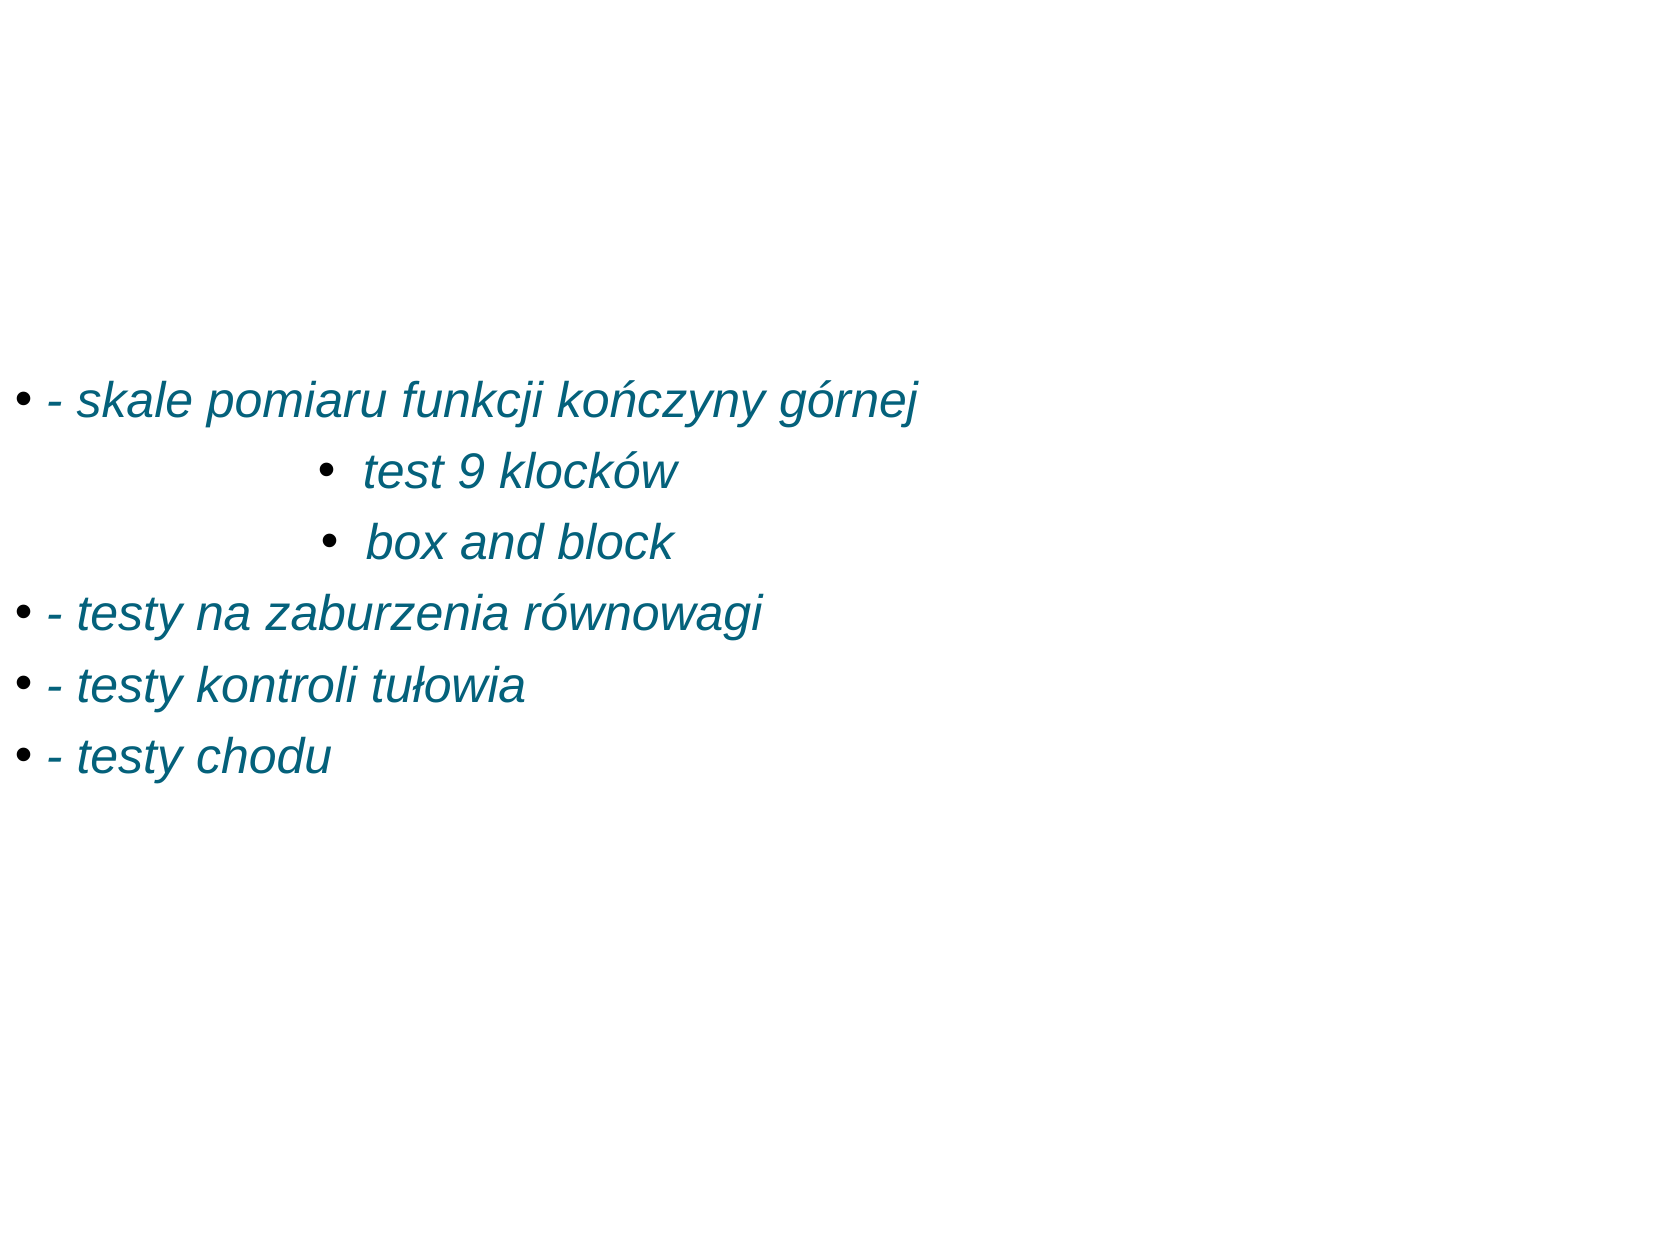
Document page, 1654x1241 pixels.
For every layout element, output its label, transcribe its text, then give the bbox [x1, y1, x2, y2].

subtitle - skale pomiaru funkcji kończyny górnej test 9 klocków box and block - testy na zaburzenia równowagi - testy kontroli tułowia - testy chodu [0, 49, 1371, 1109]
